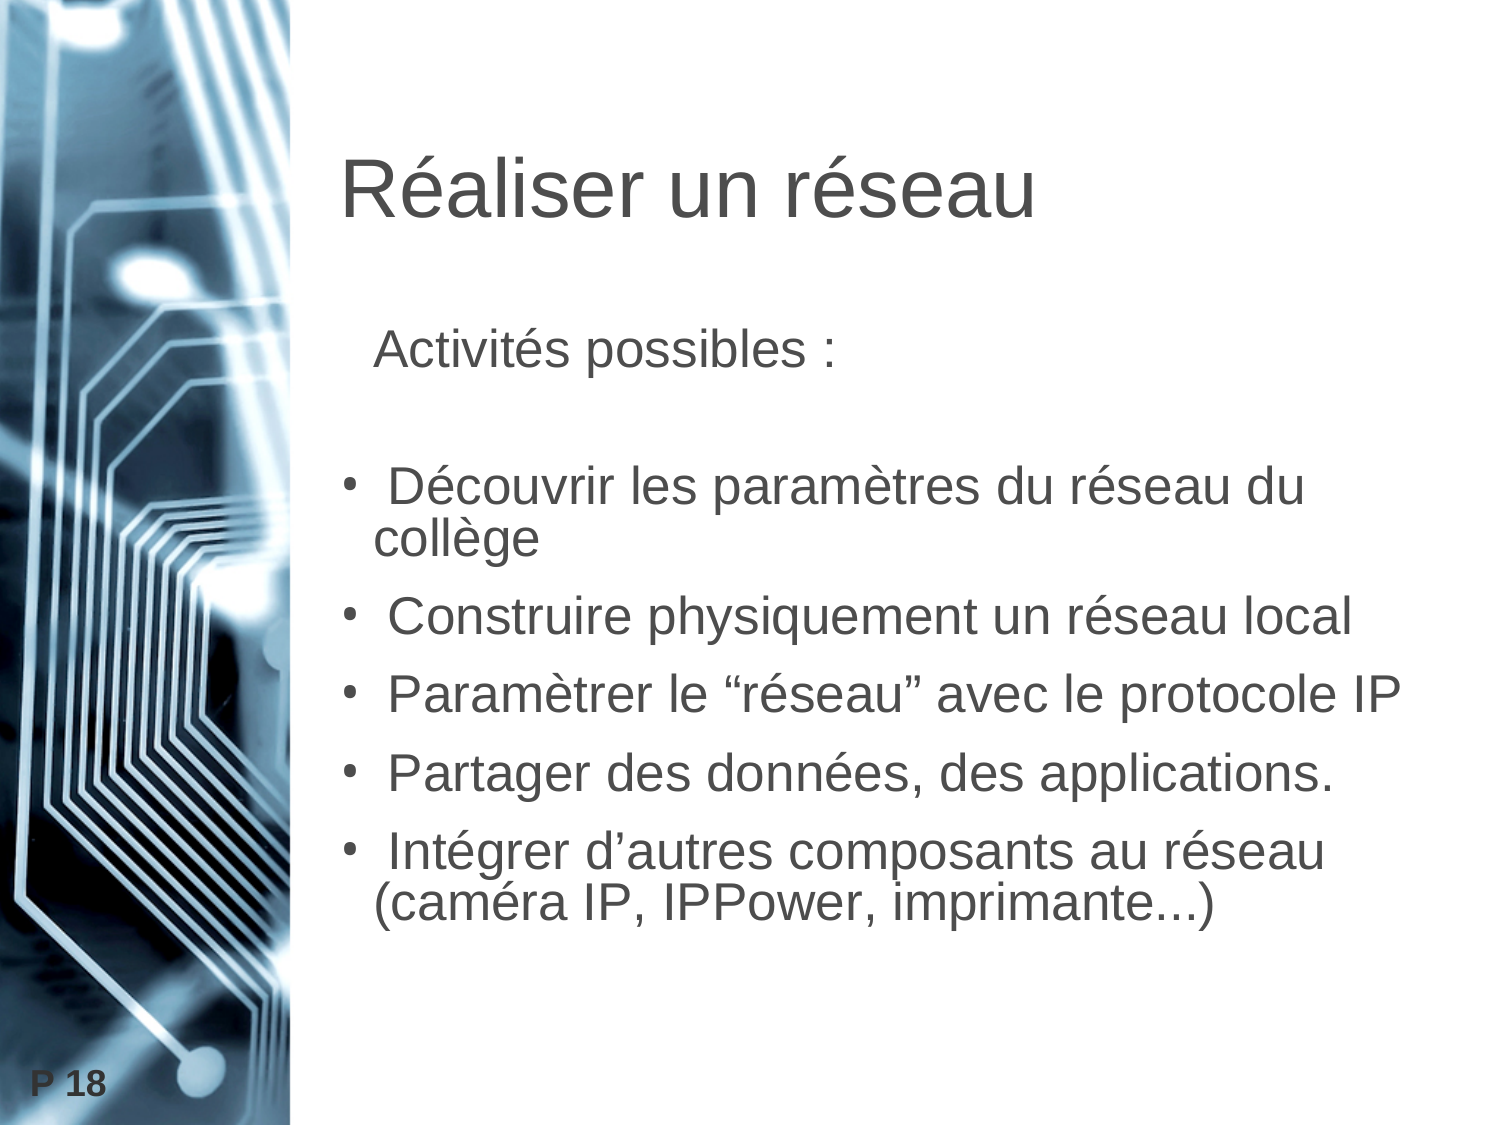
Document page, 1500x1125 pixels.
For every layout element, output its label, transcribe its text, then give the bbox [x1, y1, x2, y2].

text_box Activités possibles : Découvrir les paramètres du réseau du collège Construire physiquement un réseau local Paramètrer le “réseau” avec le protocole IP Partager des données, des applications. Intégrer d’autres composants au réseau (caméra IP, IPPower, imprimante...) [325, 276, 1425, 959]
picture [0, 0, 1500, 1125]
title Réaliser un réseau [324, 125, 1463, 243]
